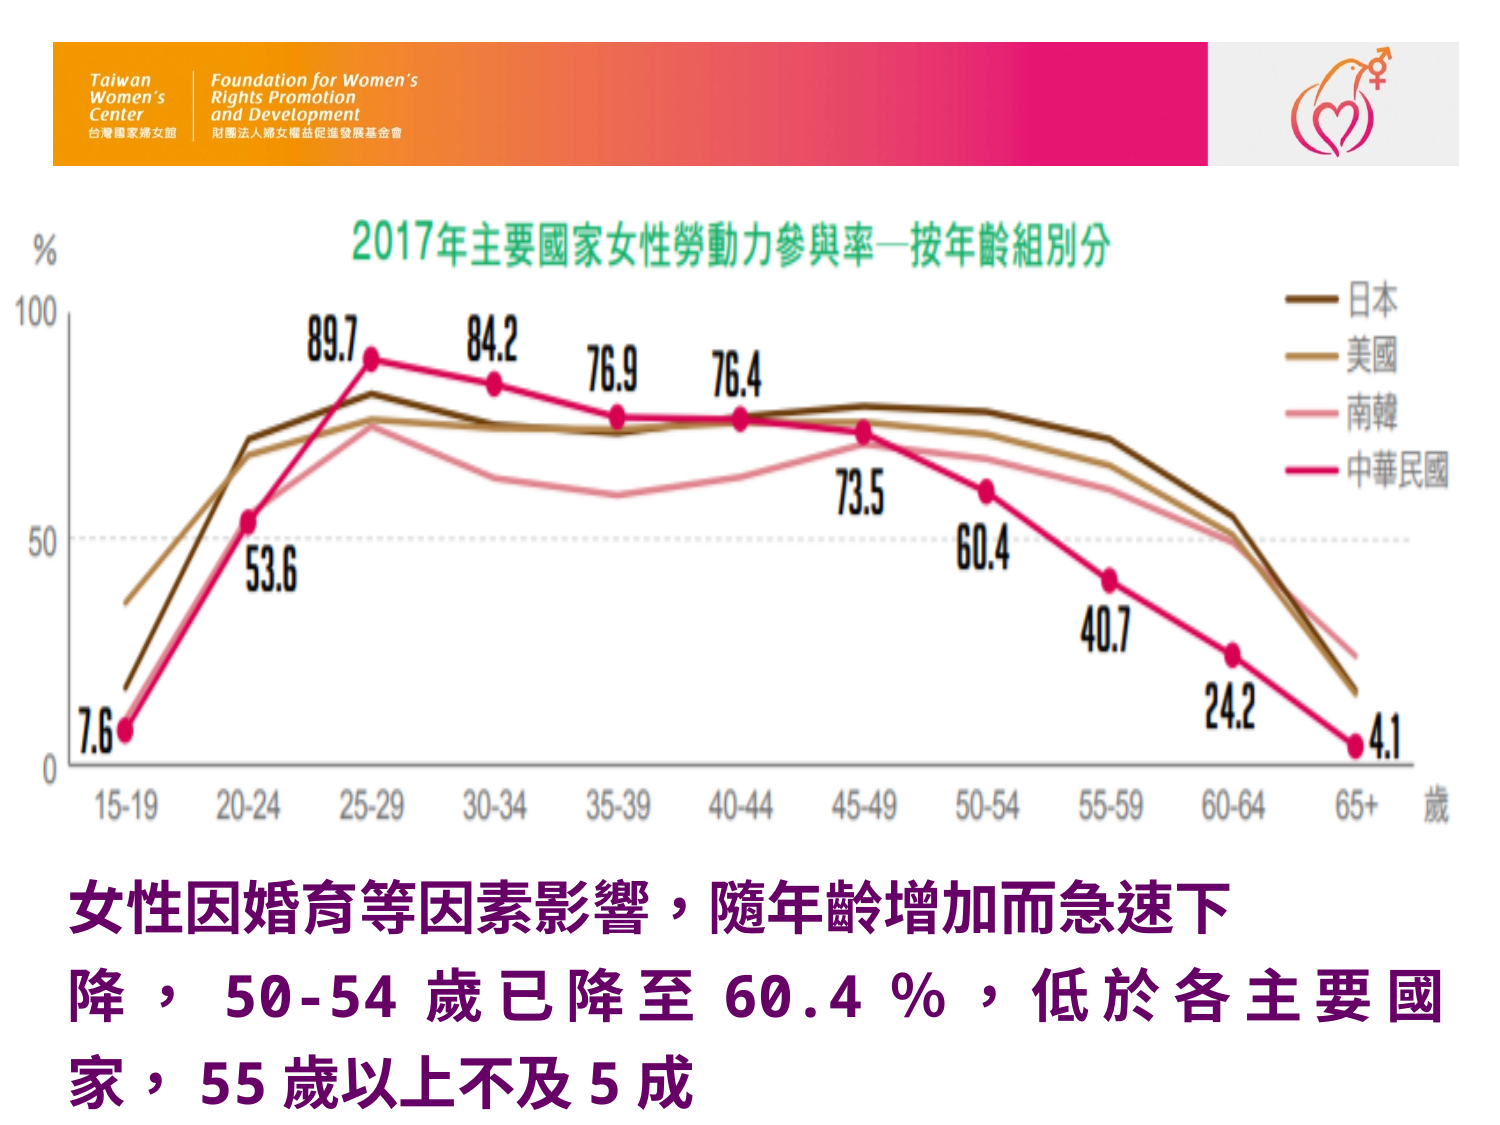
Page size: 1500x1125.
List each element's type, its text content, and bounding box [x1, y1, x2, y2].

text_box 女性因婚育等因素影響，隨年齡增加而急速下降，50-54歲已降至60.4％，低於各主要國家，55歲以上不及5成 [53, 846, 1459, 1121]
picture [0, 220, 1471, 847]
